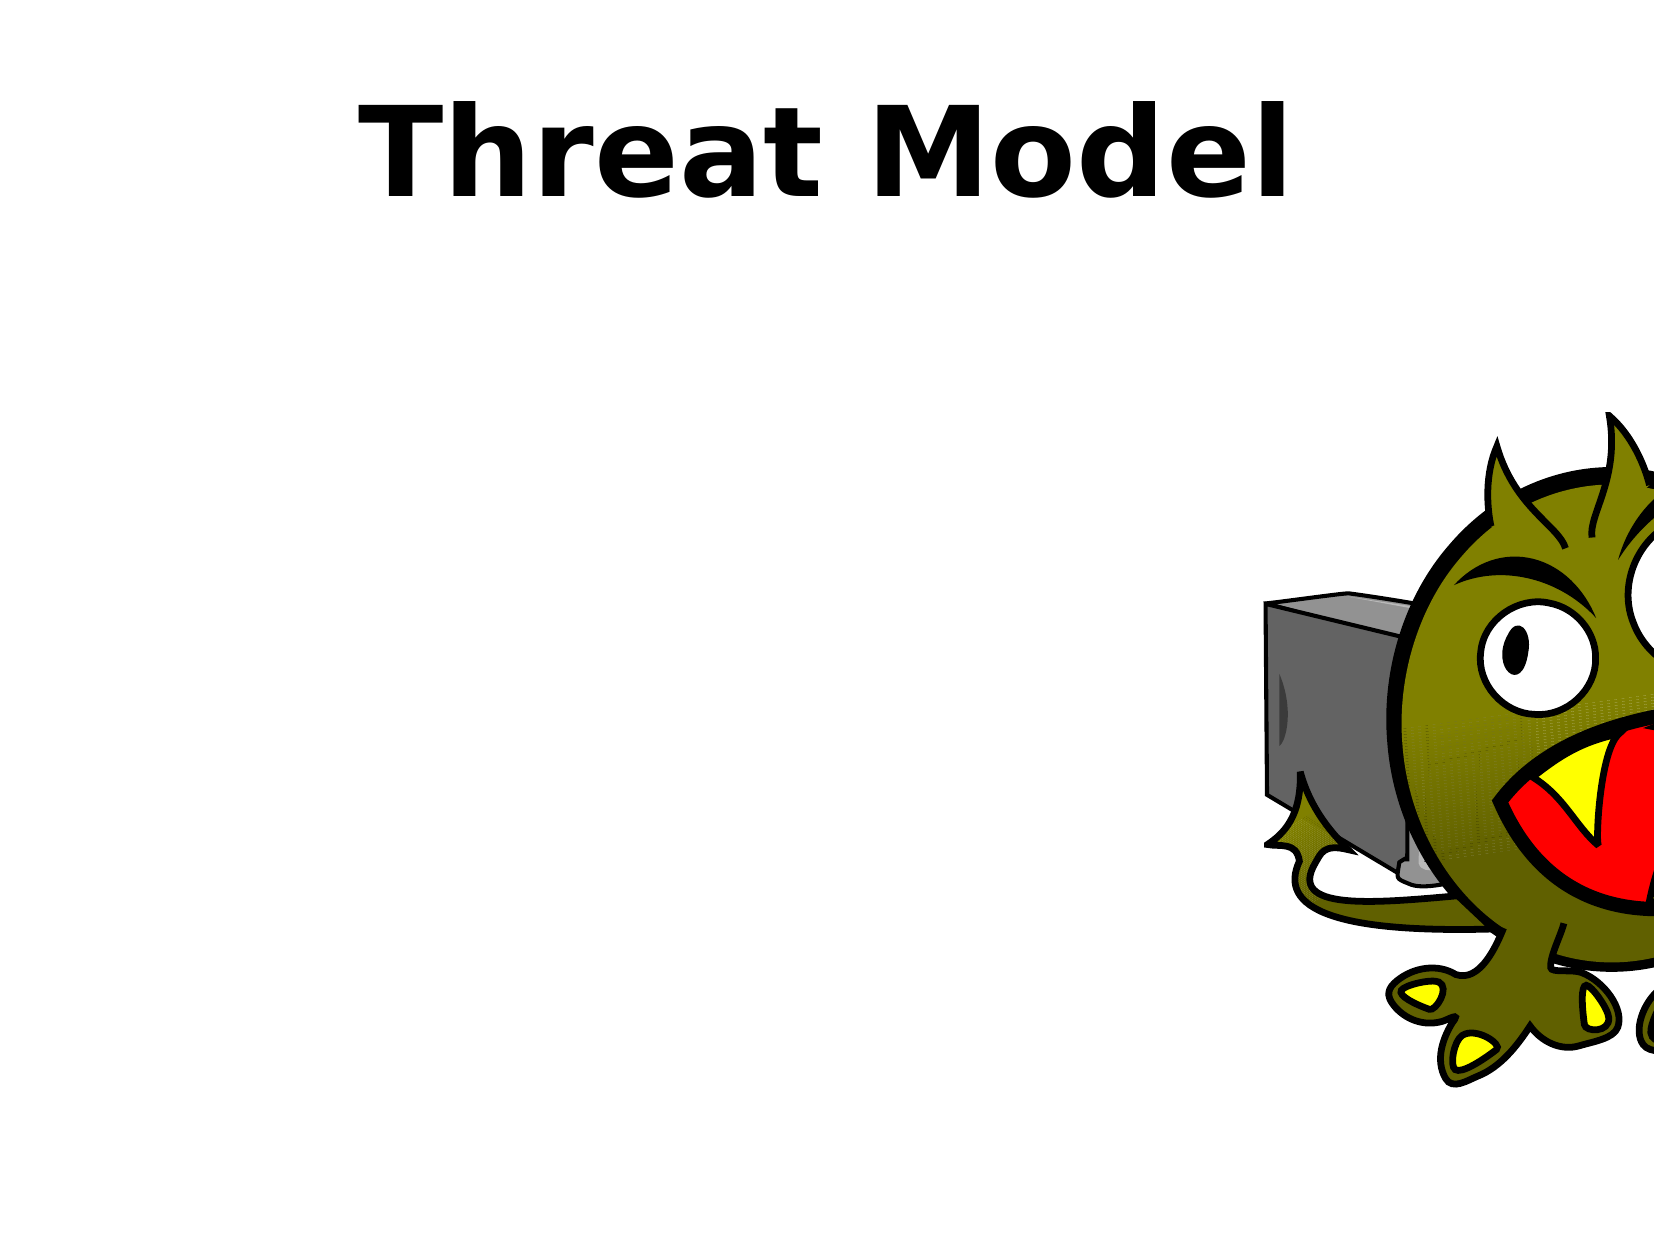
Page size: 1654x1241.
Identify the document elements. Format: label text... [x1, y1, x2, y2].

title Threat Model [82, 49, 1571, 257]
picture [1237, 412, 1653, 1088]
